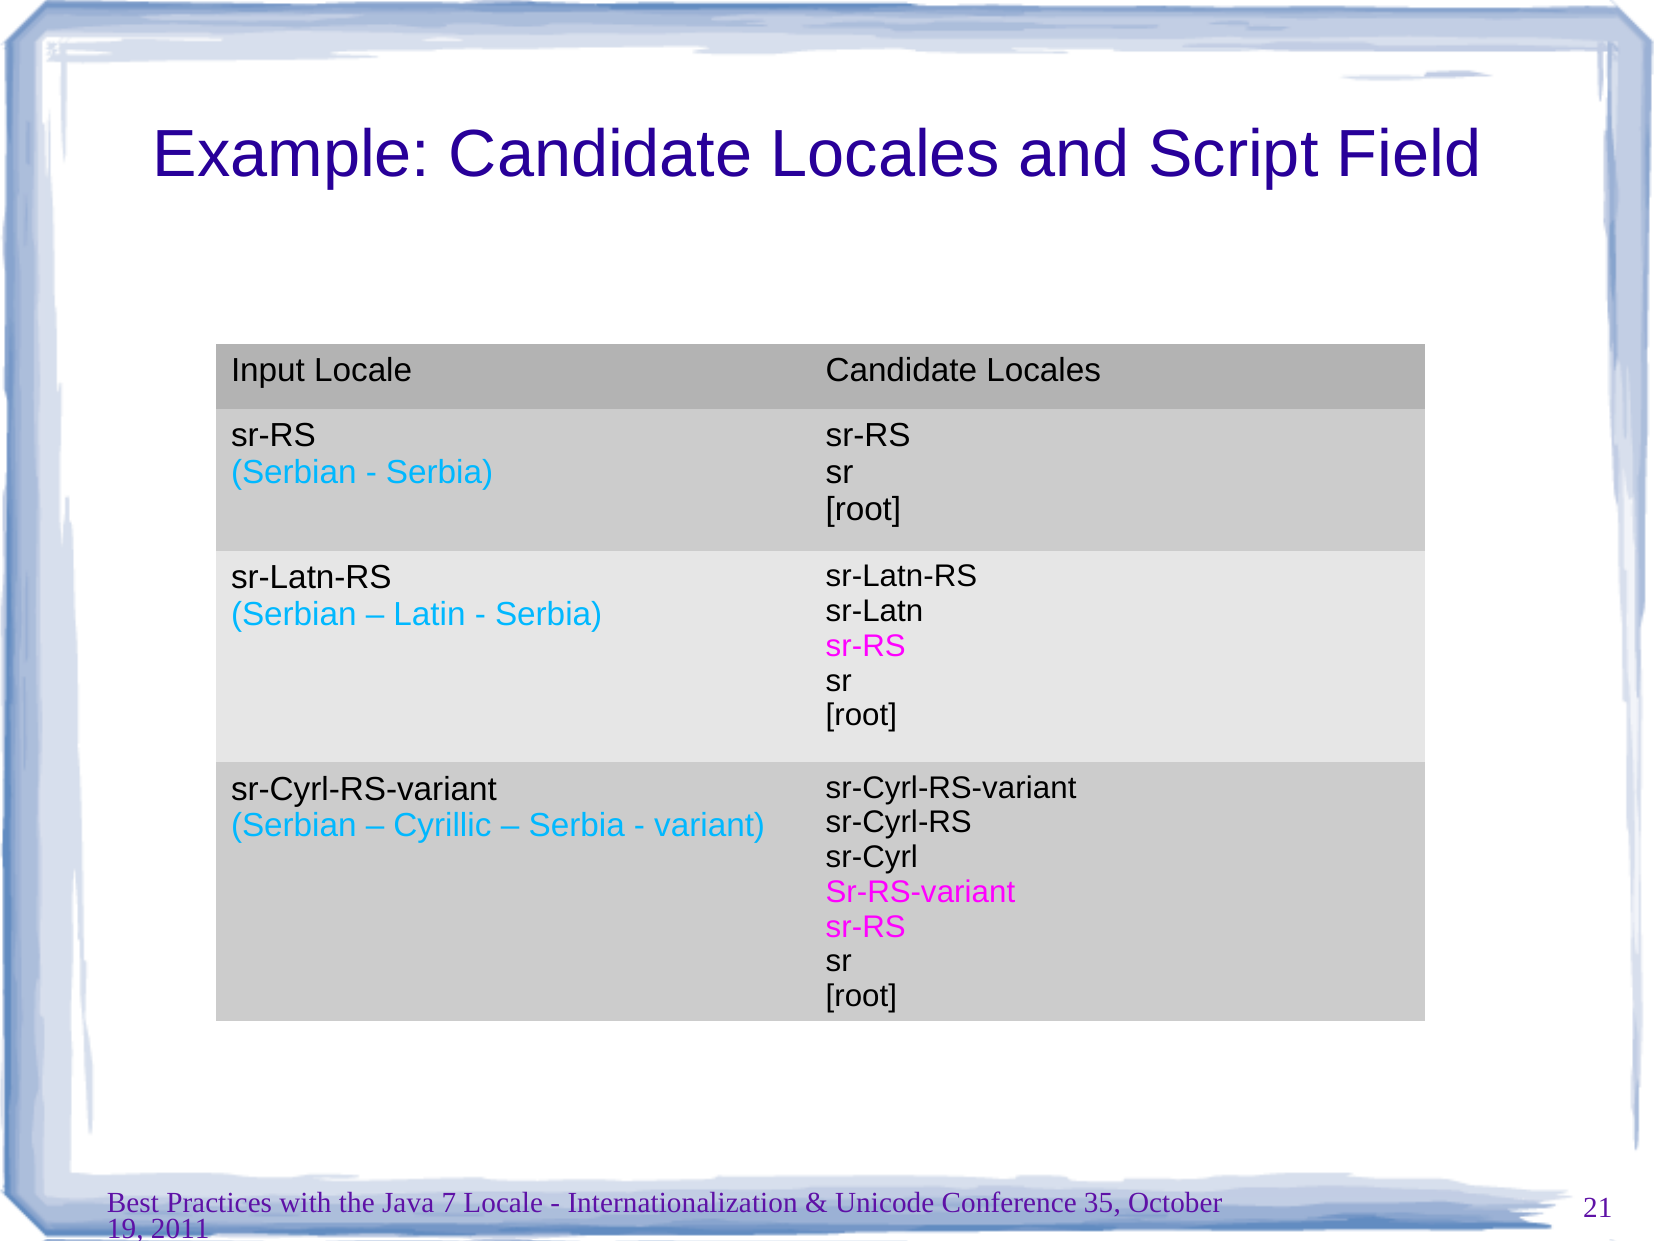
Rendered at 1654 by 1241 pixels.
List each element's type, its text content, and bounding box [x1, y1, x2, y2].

table_cell sr-Latn-RS sr-Latn sr-RS sr [root] [811, 551, 1425, 762]
table_cell sr-Latn-RS (Serbian – Latin - Serbia) [216, 551, 811, 762]
table_header Candidate Locales [811, 344, 1425, 409]
table_cell sr-RS (Serbian - Serbia) [216, 409, 811, 551]
table_cell sr-Cyrl-RS-variant sr-Cyrl-RS sr-Cyrl Sr-RS-variant sr-RS sr [root] [811, 762, 1425, 1021]
table_cell sr-RS sr [root] [811, 409, 1425, 551]
table_cell sr-Cyrl-RS-variant (Serbian – Cyrillic – Serbia - variant) [216, 762, 811, 1021]
table_header Input Locale [216, 344, 811, 409]
picture [0, 0, 1654, 1241]
title Example: Candidate Locales and Script Field [82, 49, 1571, 257]
